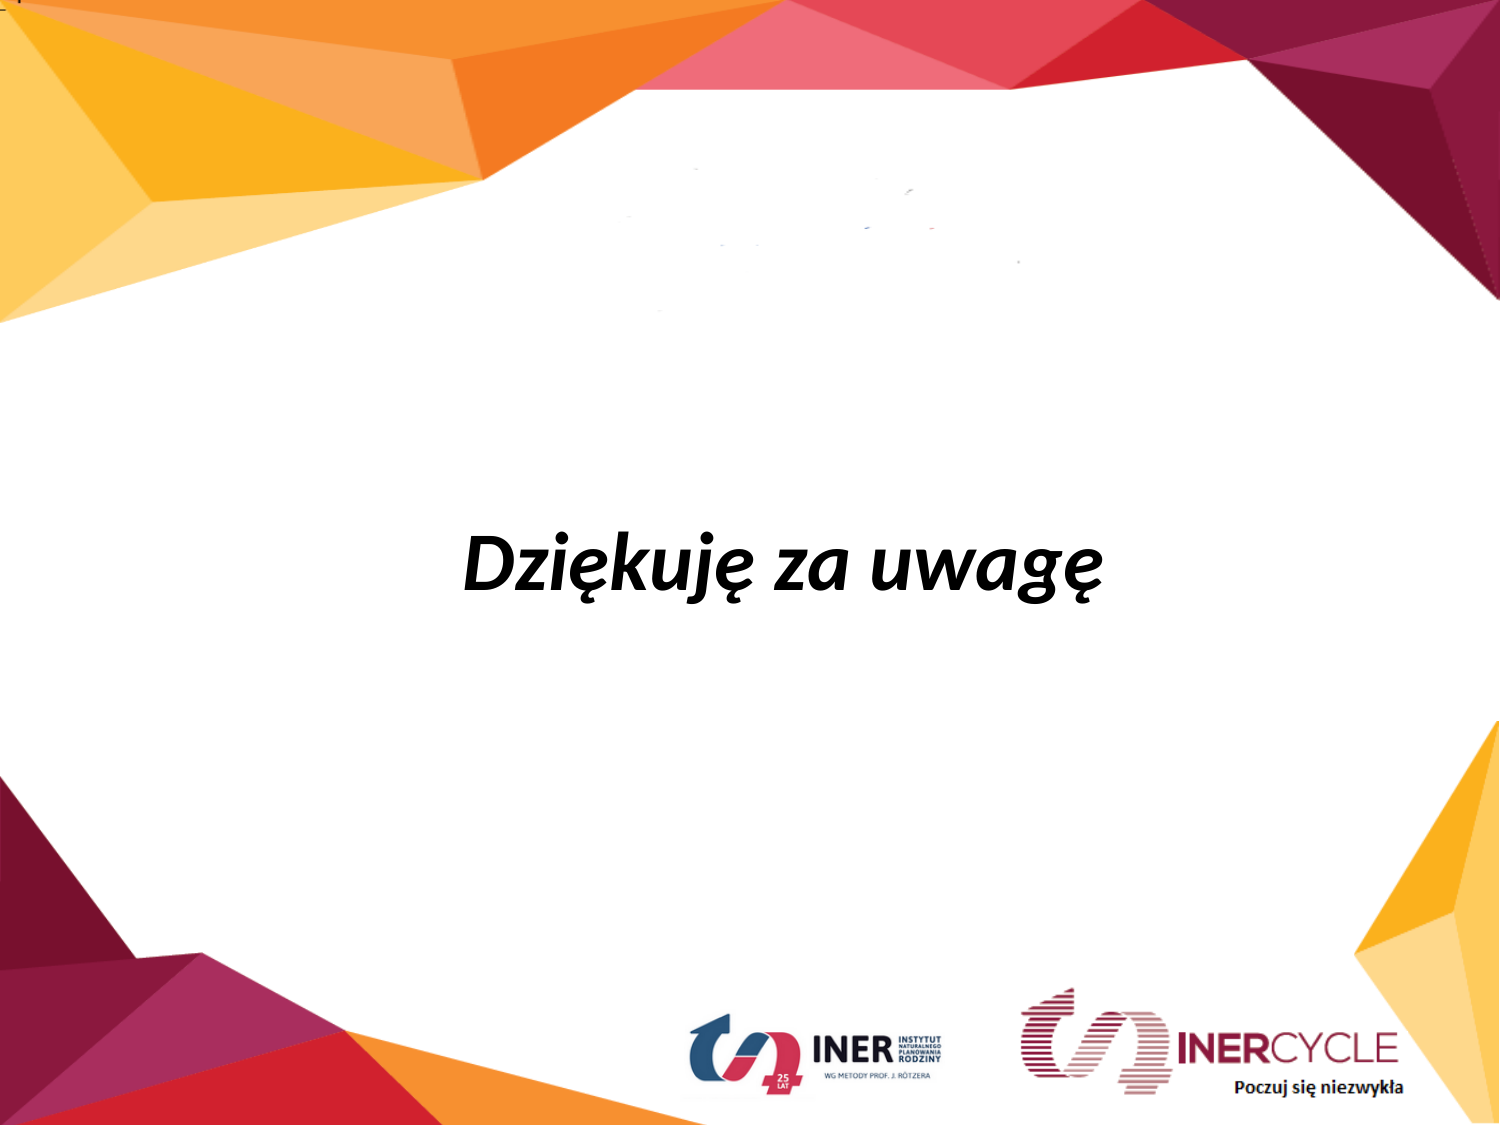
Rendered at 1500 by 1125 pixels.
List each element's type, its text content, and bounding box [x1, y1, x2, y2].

picture [678, 1002, 946, 1103]
list Dziękuję za uwagę [128, 304, 1353, 992]
